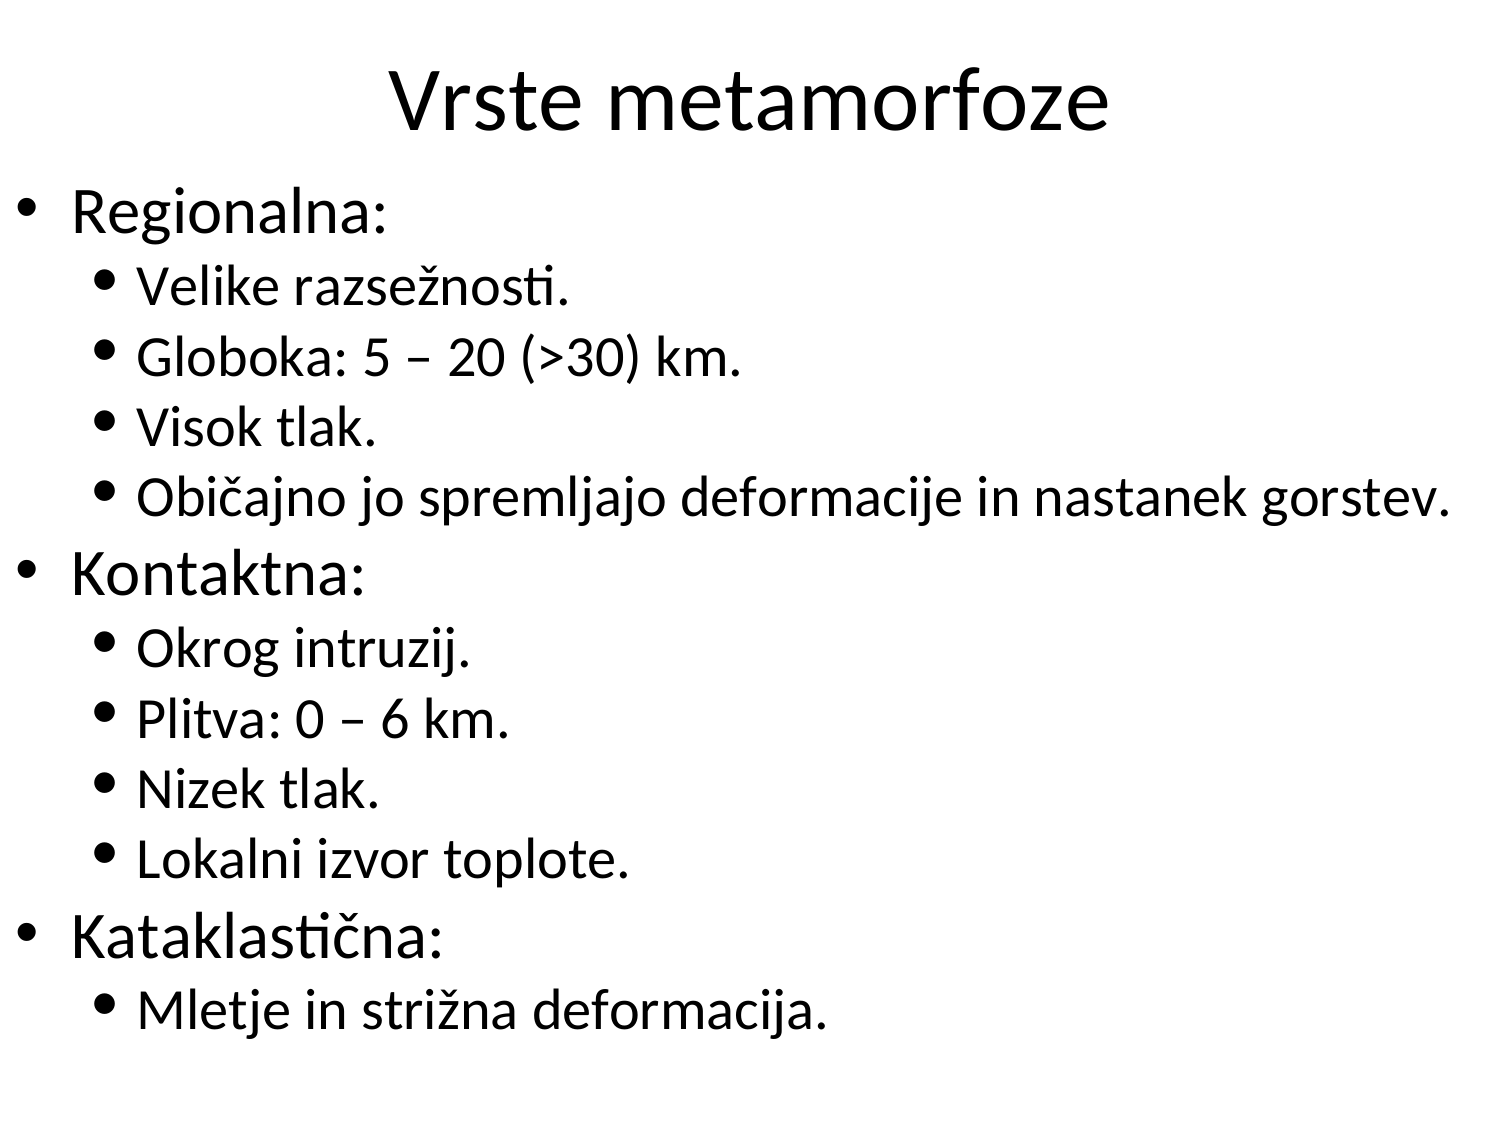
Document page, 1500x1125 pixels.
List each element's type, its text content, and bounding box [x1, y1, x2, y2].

title Vrste metamorfoze [75, 0, 1426, 174]
list Regionalna: Velike razsežnosti. Globoka: 5 – 20 (>30) km. Visok tlak. Običajno jo spremljajo deformacije in nastanek gorstev. Kontaktna: Okrog intruzij. Plitva: 0 – 6 km. Nizek tlak. Lokalni izvor toplote. Kataklastična: Mletje in strižna deformacija. [0, 174, 1500, 1125]
